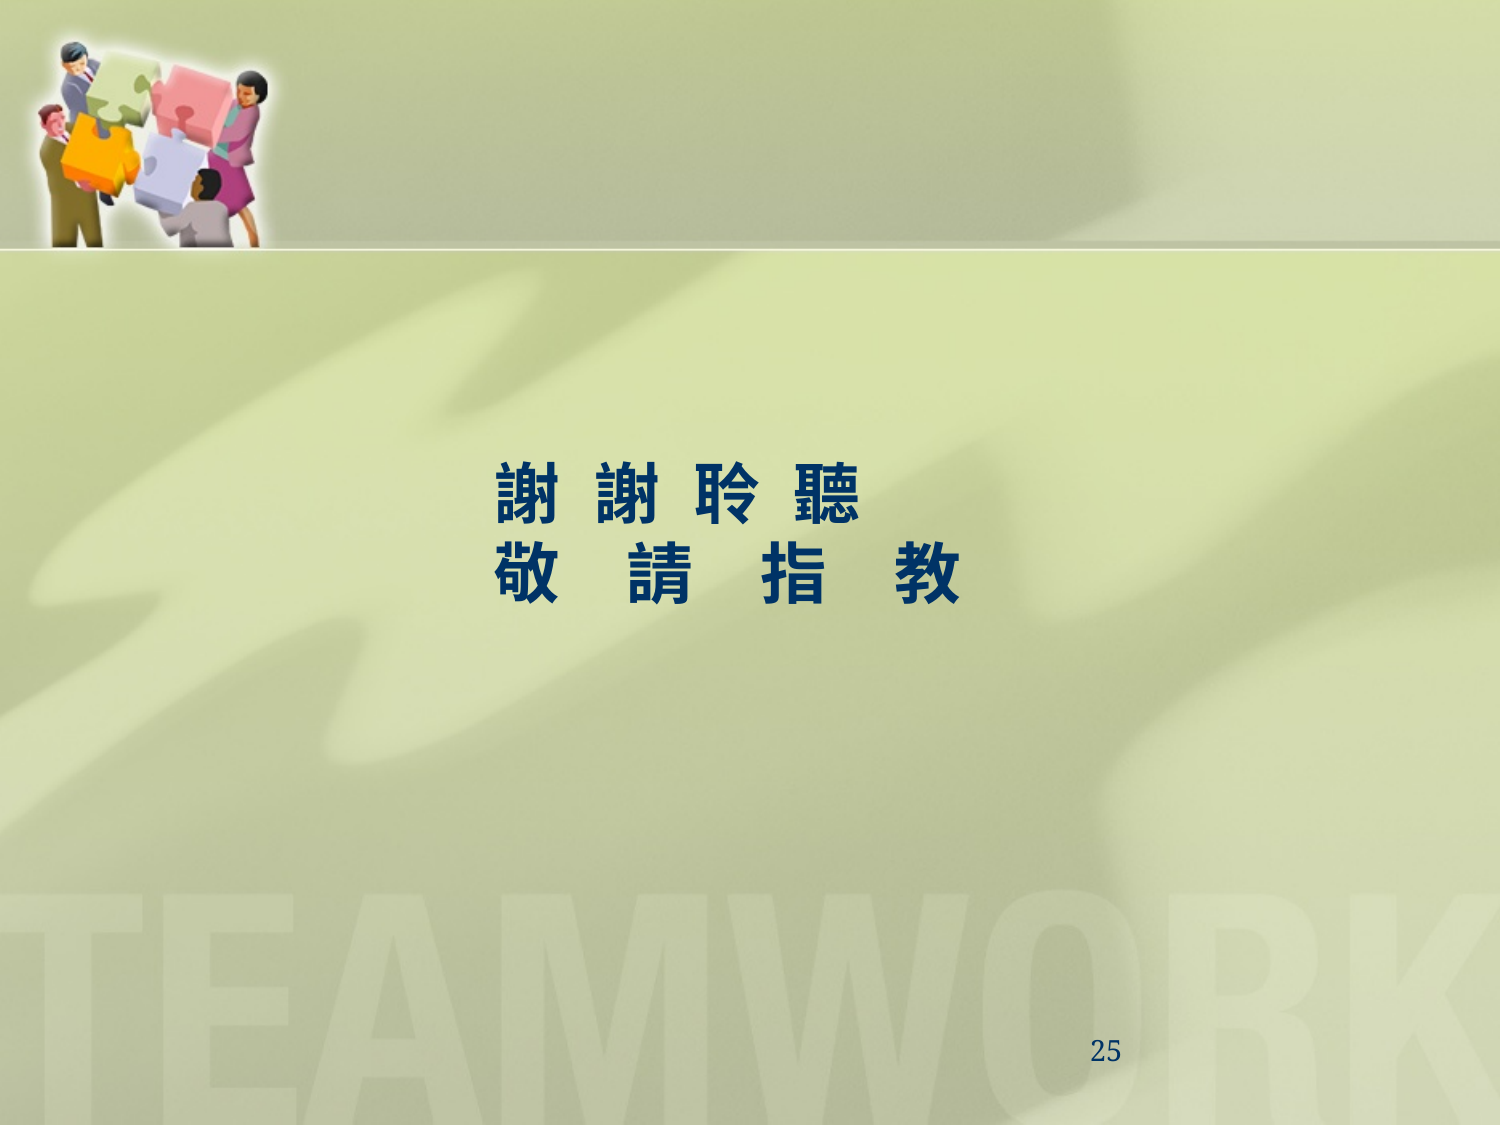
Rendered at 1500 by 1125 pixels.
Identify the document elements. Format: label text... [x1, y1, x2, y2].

title 謝 謝 聆 聽 敬 請 指 教 [478, 444, 1091, 716]
text_box [1074, 1024, 1426, 1103]
